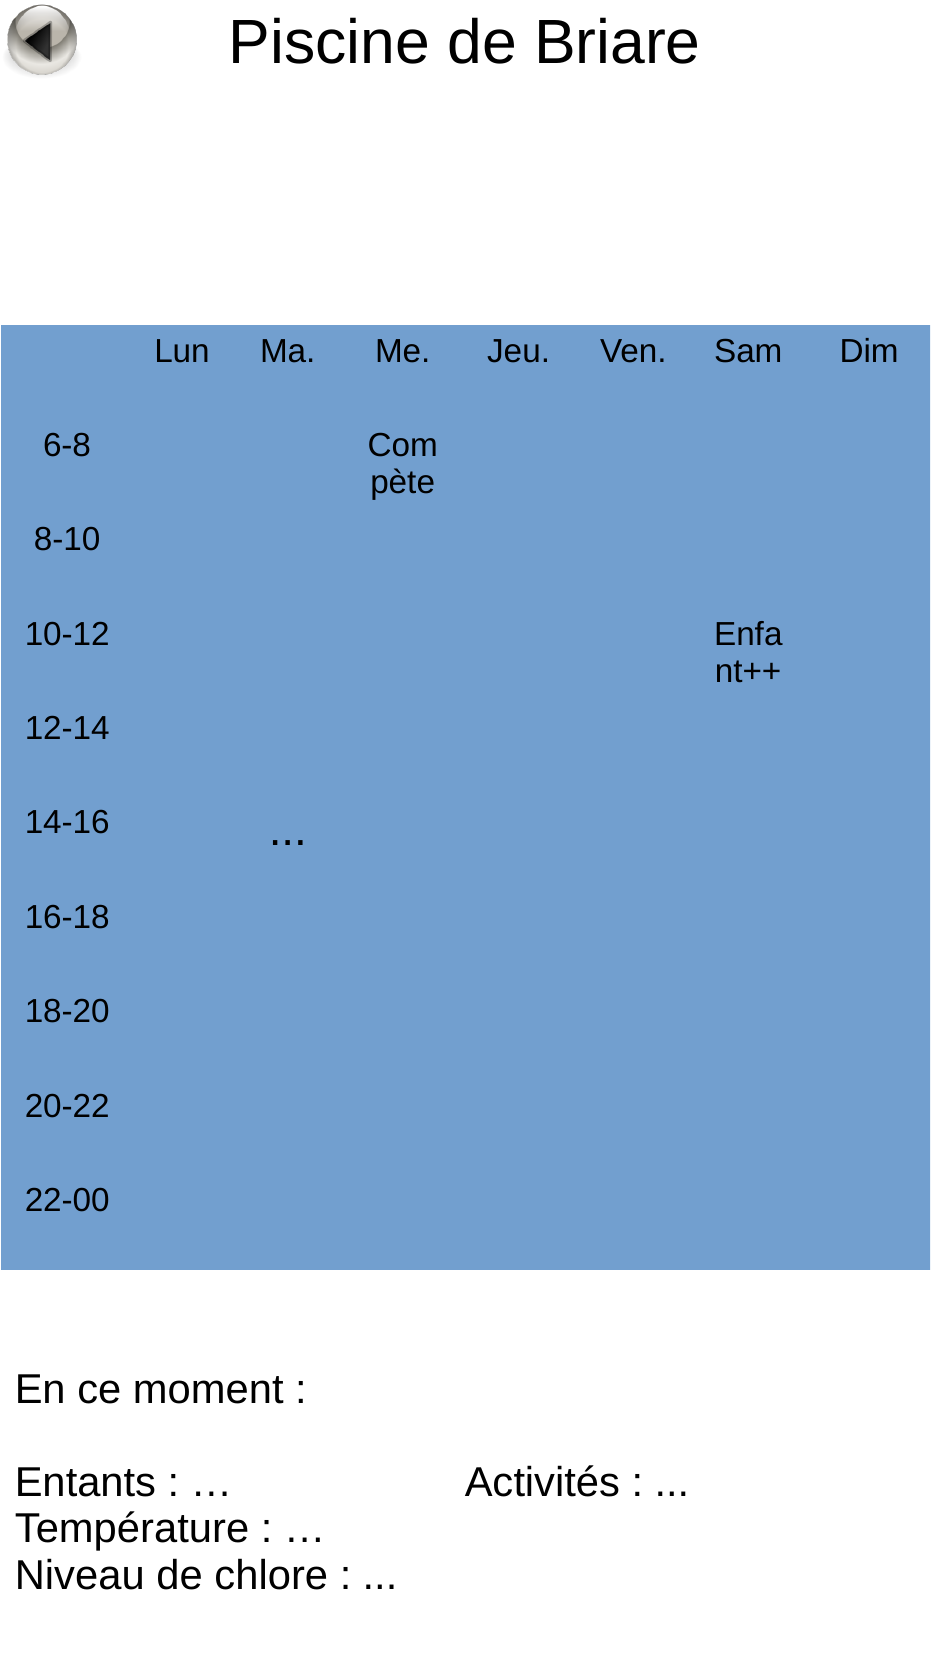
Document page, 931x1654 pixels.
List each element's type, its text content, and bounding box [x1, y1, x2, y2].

table_cell [133, 702, 231, 797]
text_box En ce moment : Entants : … Activités : ... Température : … Niveau de chlore : ... [0, 1358, 931, 1606]
table_cell [806, 1174, 931, 1270]
table_cell [461, 419, 576, 514]
table_cell [133, 985, 231, 1080]
table_cell 8-10 [1, 514, 133, 608]
table_cell [576, 1174, 691, 1270]
table_cell [576, 419, 691, 514]
table_cell [806, 891, 931, 985]
table_cell ... [231, 797, 344, 985]
table_cell [133, 891, 231, 985]
table_cell [231, 702, 344, 797]
table_cell [806, 985, 931, 1080]
table_cell 20-22 [1, 1080, 133, 1174]
table_cell [576, 514, 691, 608]
text_box Piscine de Briare [89, 0, 931, 85]
table_cell [344, 985, 461, 1080]
table_cell [344, 1174, 461, 1270]
table_cell [461, 985, 576, 1080]
table_cell [691, 514, 806, 608]
table_cell [344, 702, 461, 797]
table_cell 10-12 [1, 608, 133, 702]
table_cell [461, 891, 576, 985]
table_cell 18-20 [1, 985, 133, 1080]
table_cell [133, 1174, 231, 1270]
table_cell 14-16 [1, 797, 133, 891]
table_cell [691, 985, 806, 1080]
table_header Jeu. [461, 325, 576, 419]
table_cell [691, 891, 806, 985]
table_header Dim [806, 325, 931, 419]
table_cell [576, 608, 691, 702]
table_cell [231, 514, 344, 608]
table_header Lun [133, 325, 231, 419]
table_cell [461, 608, 576, 702]
table_cell [231, 1174, 344, 1270]
table_cell 22-00 [1, 1174, 133, 1270]
table_cell [133, 514, 231, 608]
table_cell [461, 514, 576, 608]
table_cell [231, 1080, 344, 1174]
table_cell [461, 1080, 576, 1174]
table_cell [461, 1174, 576, 1270]
table_cell [133, 608, 231, 702]
table_cell [344, 797, 461, 891]
table_cell [576, 702, 691, 797]
table_cell [806, 702, 931, 797]
table_cell [806, 797, 931, 891]
table_cell [576, 985, 691, 1080]
table_cell [806, 419, 931, 514]
table_cell [231, 608, 344, 702]
table_cell [576, 797, 691, 891]
table_cell 6-8 [1, 419, 133, 514]
table_cell [231, 985, 344, 1080]
table_cell [691, 1174, 806, 1270]
table_cell [133, 797, 231, 891]
table_cell [691, 1080, 806, 1174]
table_cell 12-14 [1, 702, 133, 797]
table_header Sam [691, 325, 806, 419]
table_cell [806, 1080, 931, 1174]
table_cell Compète [344, 419, 461, 608]
table_header Ma. [231, 325, 344, 419]
table_header Me. [344, 325, 461, 419]
table_cell [461, 702, 576, 797]
table_cell [576, 1080, 691, 1174]
table_cell [344, 891, 461, 985]
table_cell [344, 1080, 461, 1174]
table_cell [461, 797, 576, 891]
table_header Ven. [576, 325, 691, 419]
table_cell [344, 608, 461, 702]
table_header [1, 325, 133, 419]
table_cell [806, 514, 931, 608]
table_cell [691, 419, 806, 514]
table_cell [133, 419, 231, 514]
table_cell [806, 608, 931, 702]
table_cell [133, 1080, 231, 1174]
table_cell Enfant++ [691, 608, 806, 797]
table_cell [691, 797, 806, 891]
table_cell [576, 891, 691, 985]
picture [0, 0, 89, 89]
table_cell 16-18 [1, 891, 133, 985]
table_cell [231, 419, 344, 514]
